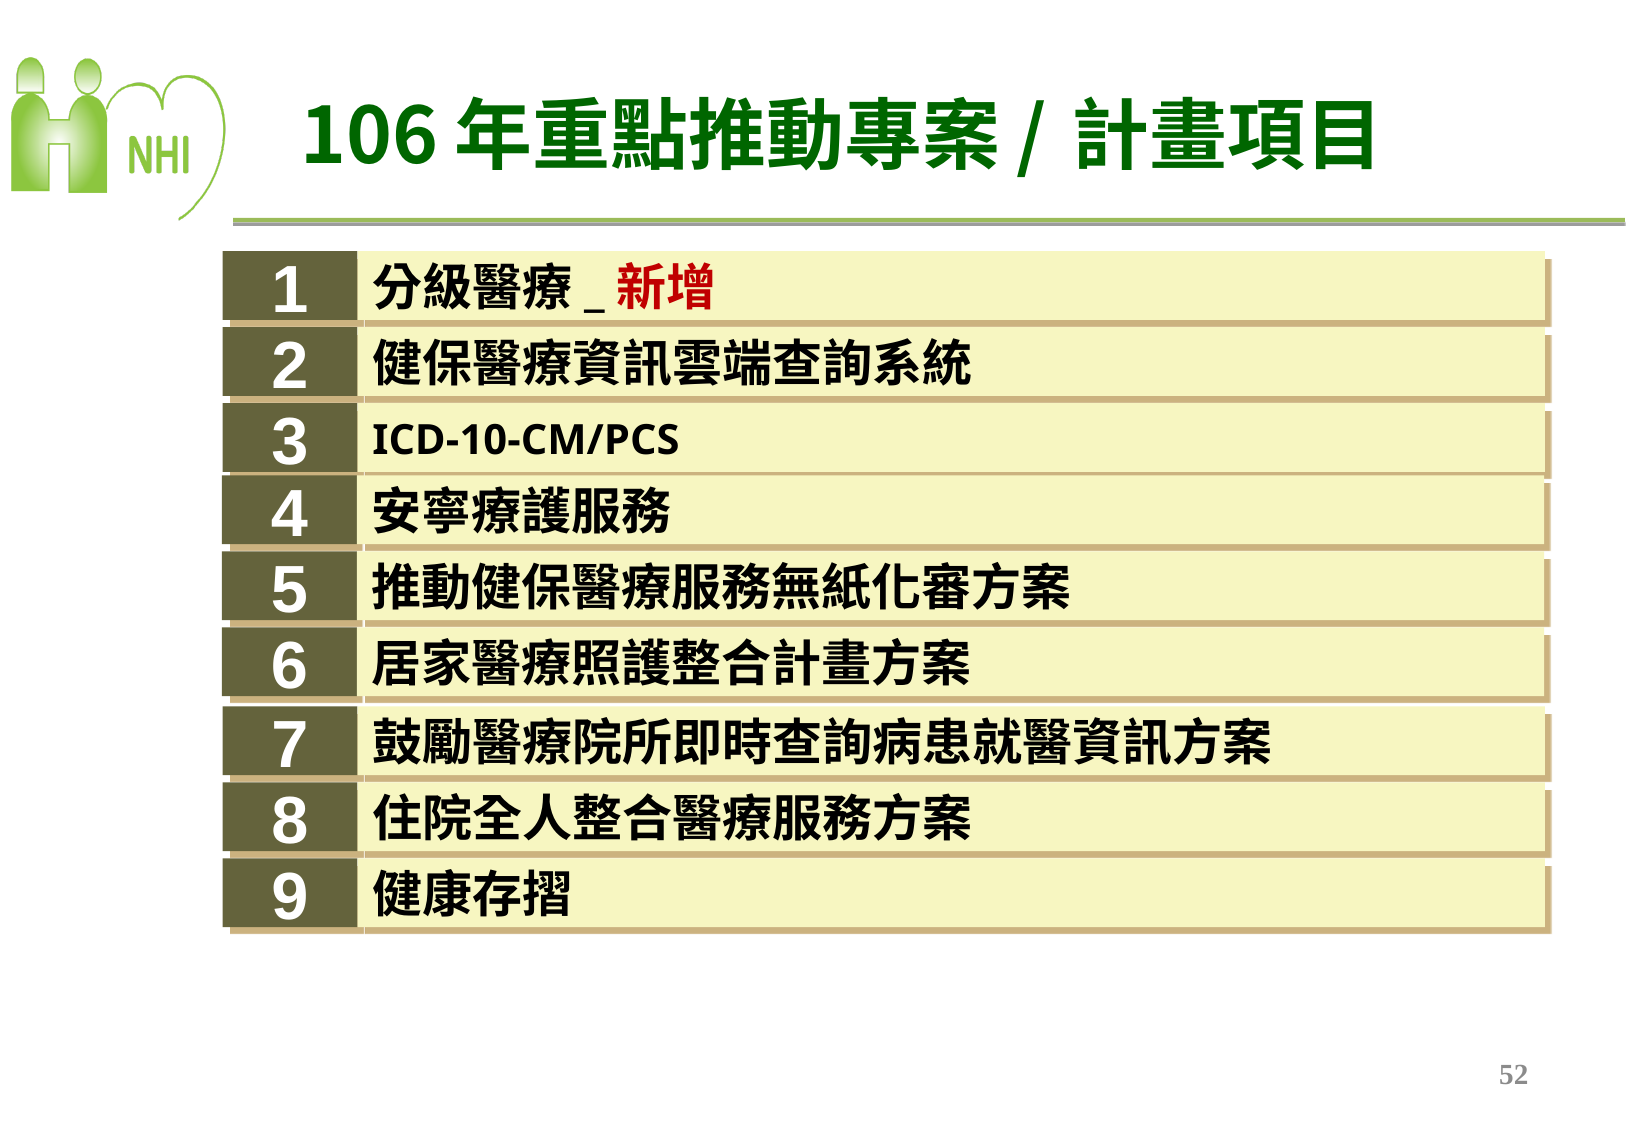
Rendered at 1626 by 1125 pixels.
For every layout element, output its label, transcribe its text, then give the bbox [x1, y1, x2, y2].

text_box 健康存摺 [357, 858, 1545, 928]
slide_number <編號> [1164, 1042, 1544, 1103]
text_box 1 [222, 251, 357, 320]
text_box 居家醫療照護整合計畫方案 [356, 627, 1545, 697]
text_box 3 [222, 403, 357, 472]
text_box 9 [222, 858, 357, 928]
text_box 健保醫療資訊雲端查詢系統 [357, 327, 1545, 396]
text_box 6 [221, 627, 356, 697]
picture [0, 42, 233, 233]
text_box 8 [222, 782, 357, 852]
text_box 安寧療護服務 [356, 475, 1545, 545]
text_box 推動健保醫療服務無紙化審方案 [356, 551, 1545, 621]
text_box 住院全人整合醫療服務方案 [357, 782, 1545, 852]
text_box 2 [222, 327, 357, 396]
title 106年重點推動專案/計畫項目 [245, 45, 1439, 220]
text_box 鼓勵醫療院所即時查詢病患就醫資訊方案 [357, 706, 1545, 776]
text_box 4 [221, 475, 356, 545]
text_box 分級醫療_新增 [357, 251, 1545, 320]
text_box 7 [222, 706, 357, 776]
text_box 5 [221, 551, 356, 621]
text_box ICD-10-CM/PCS [357, 403, 1545, 472]
